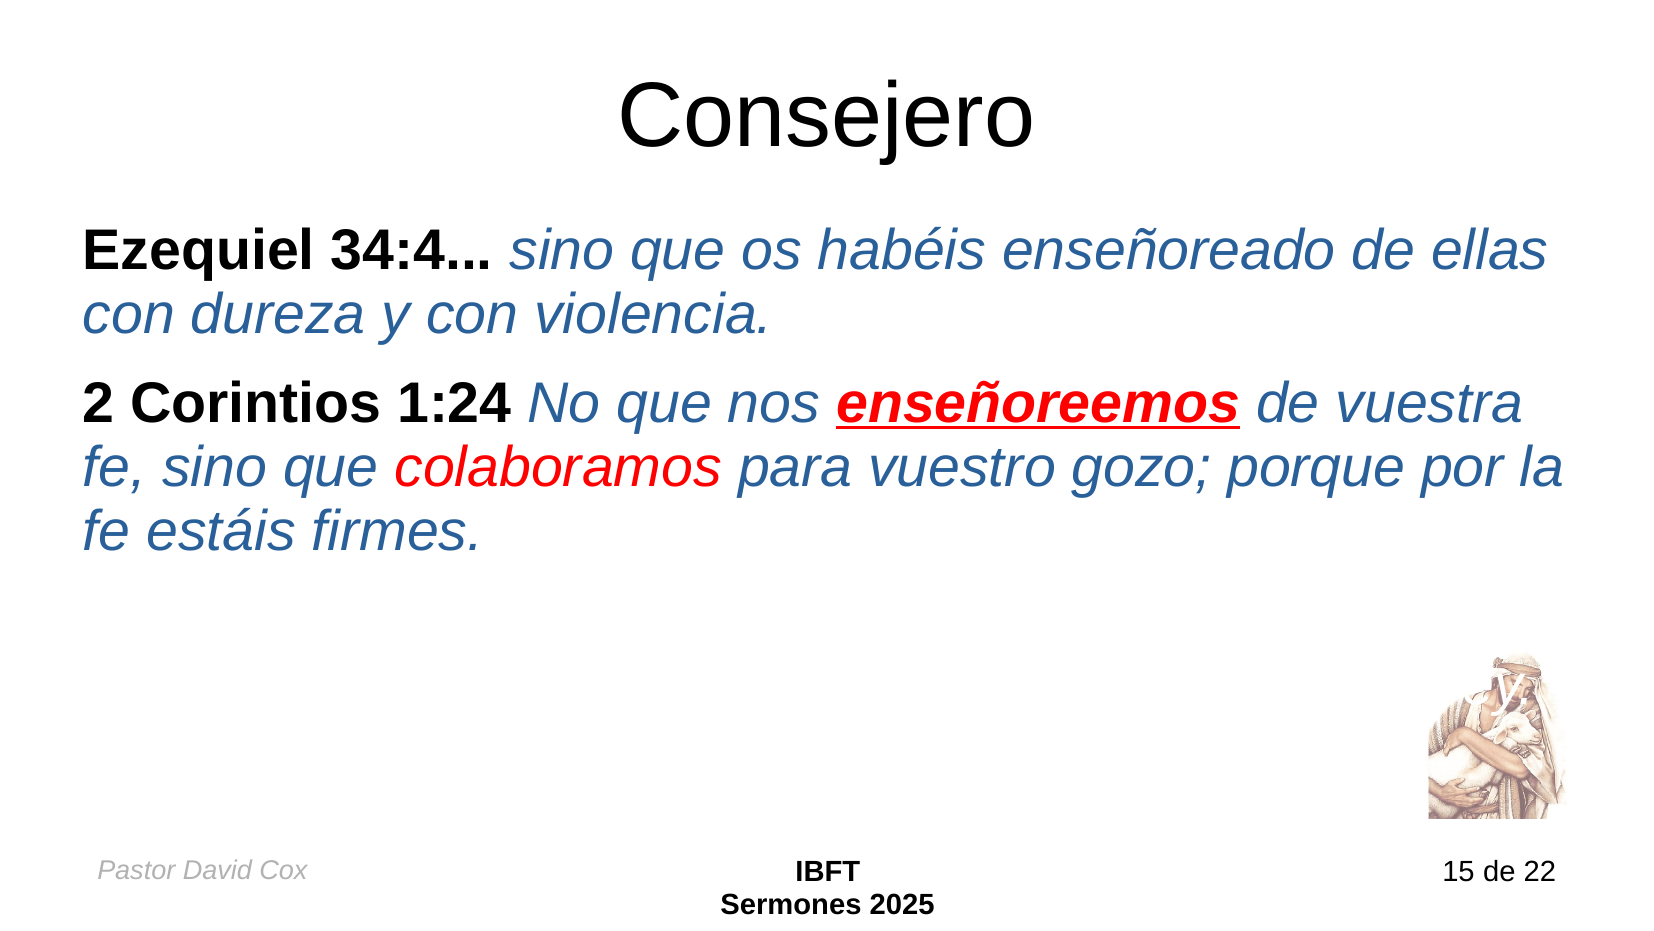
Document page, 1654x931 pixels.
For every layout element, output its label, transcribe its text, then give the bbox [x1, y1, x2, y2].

picture [1426, 758, 1571, 819]
title Consejero [82, 37, 1571, 193]
list Ezequiel 34:4... sino que os habéis enseñoreado de ellas con dureza y con violencia. 2 Corintios 1:24 No que nos enseñoreemos de vuestra fe, sino que colaboramos para vuestro gozo; porque por la fe estáis firmes. 1 Pedro 5:3 no como teniendo señorío sobre los que están a vuestro cuidado, sino siendo ejemplos de la grey. [82, 217, 1571, 758]
